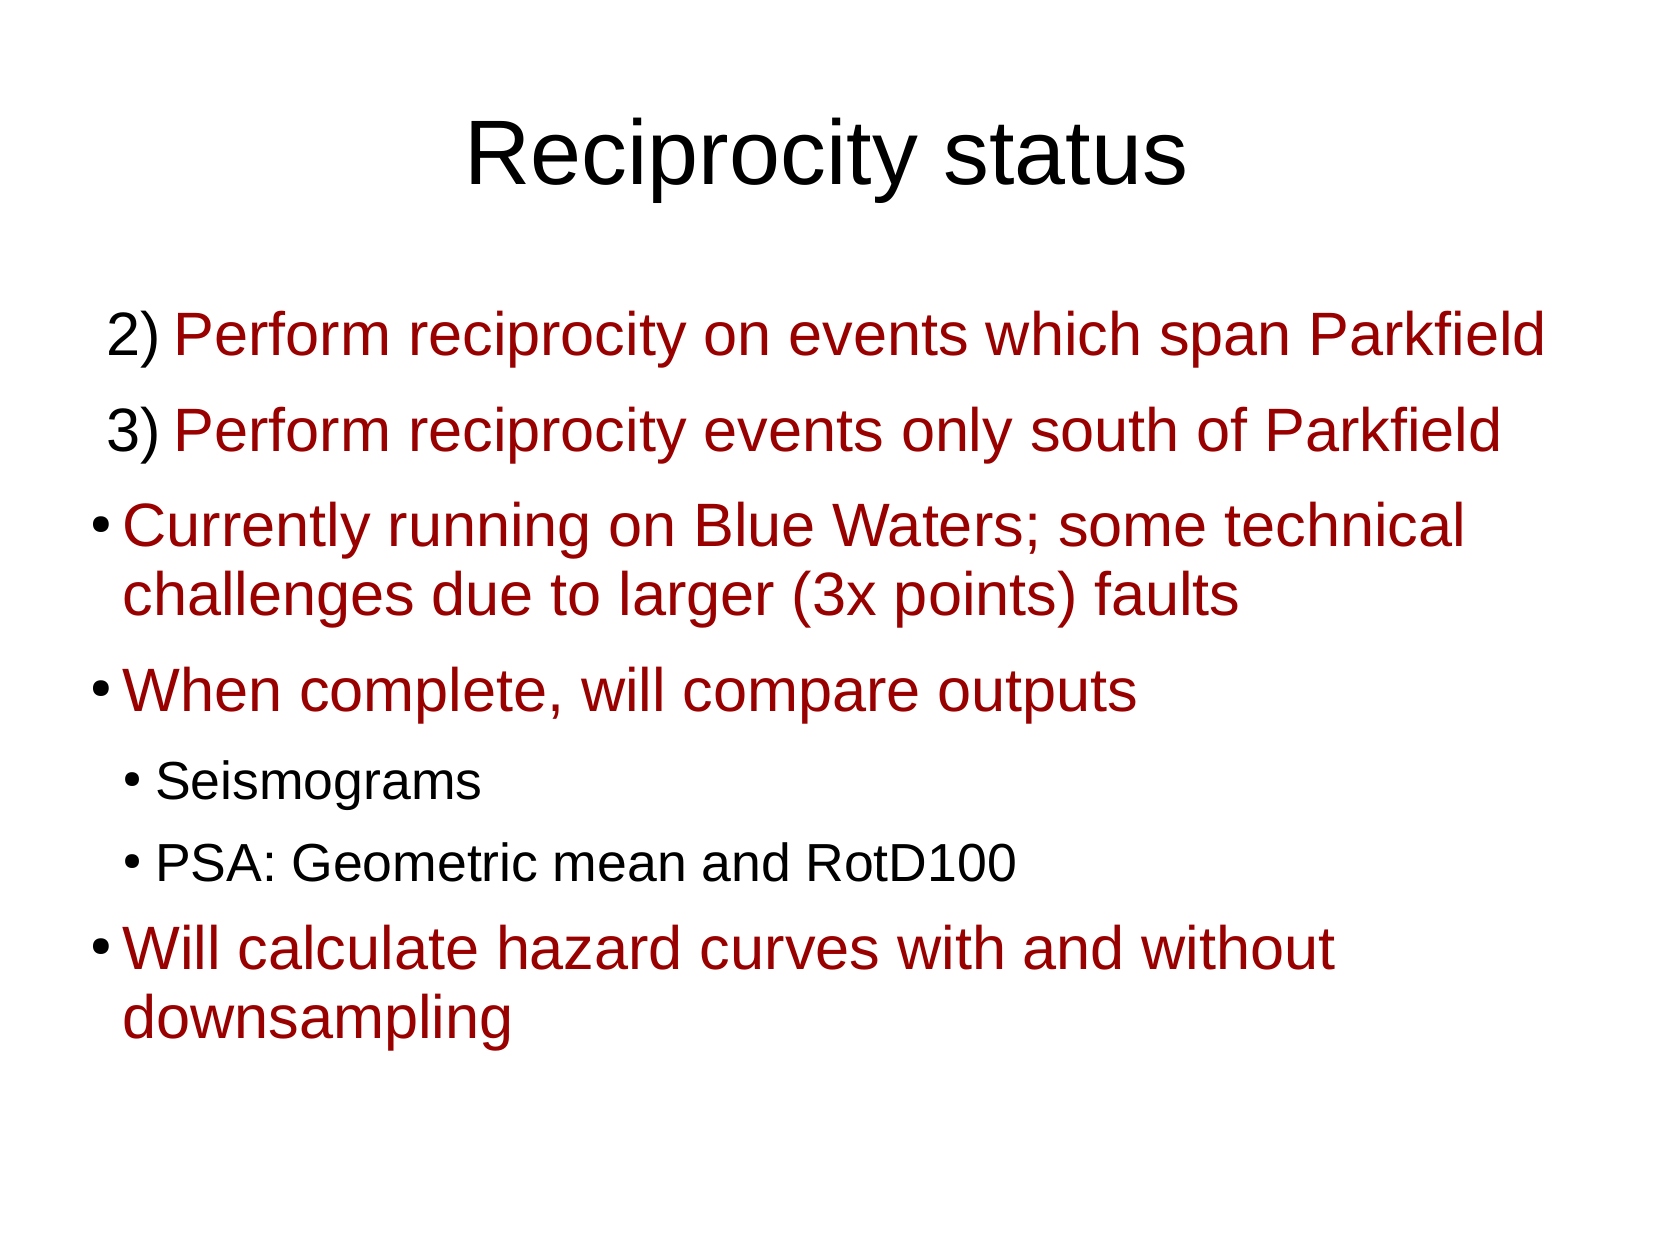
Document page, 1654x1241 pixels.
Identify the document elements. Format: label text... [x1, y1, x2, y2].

list Perform reciprocity on events which span Parkfield Perform reciprocity events only south of Parkfield Currently running on Blue Waters; some technical challenges due to larger (3x points) faults When complete, will compare outputs Seismograms PSA: Geometric mean and RotD100 Will calculate hazard curves with and without downsampling [90, 300, 1579, 1201]
title Reciprocity status [82, 49, 1571, 257]
